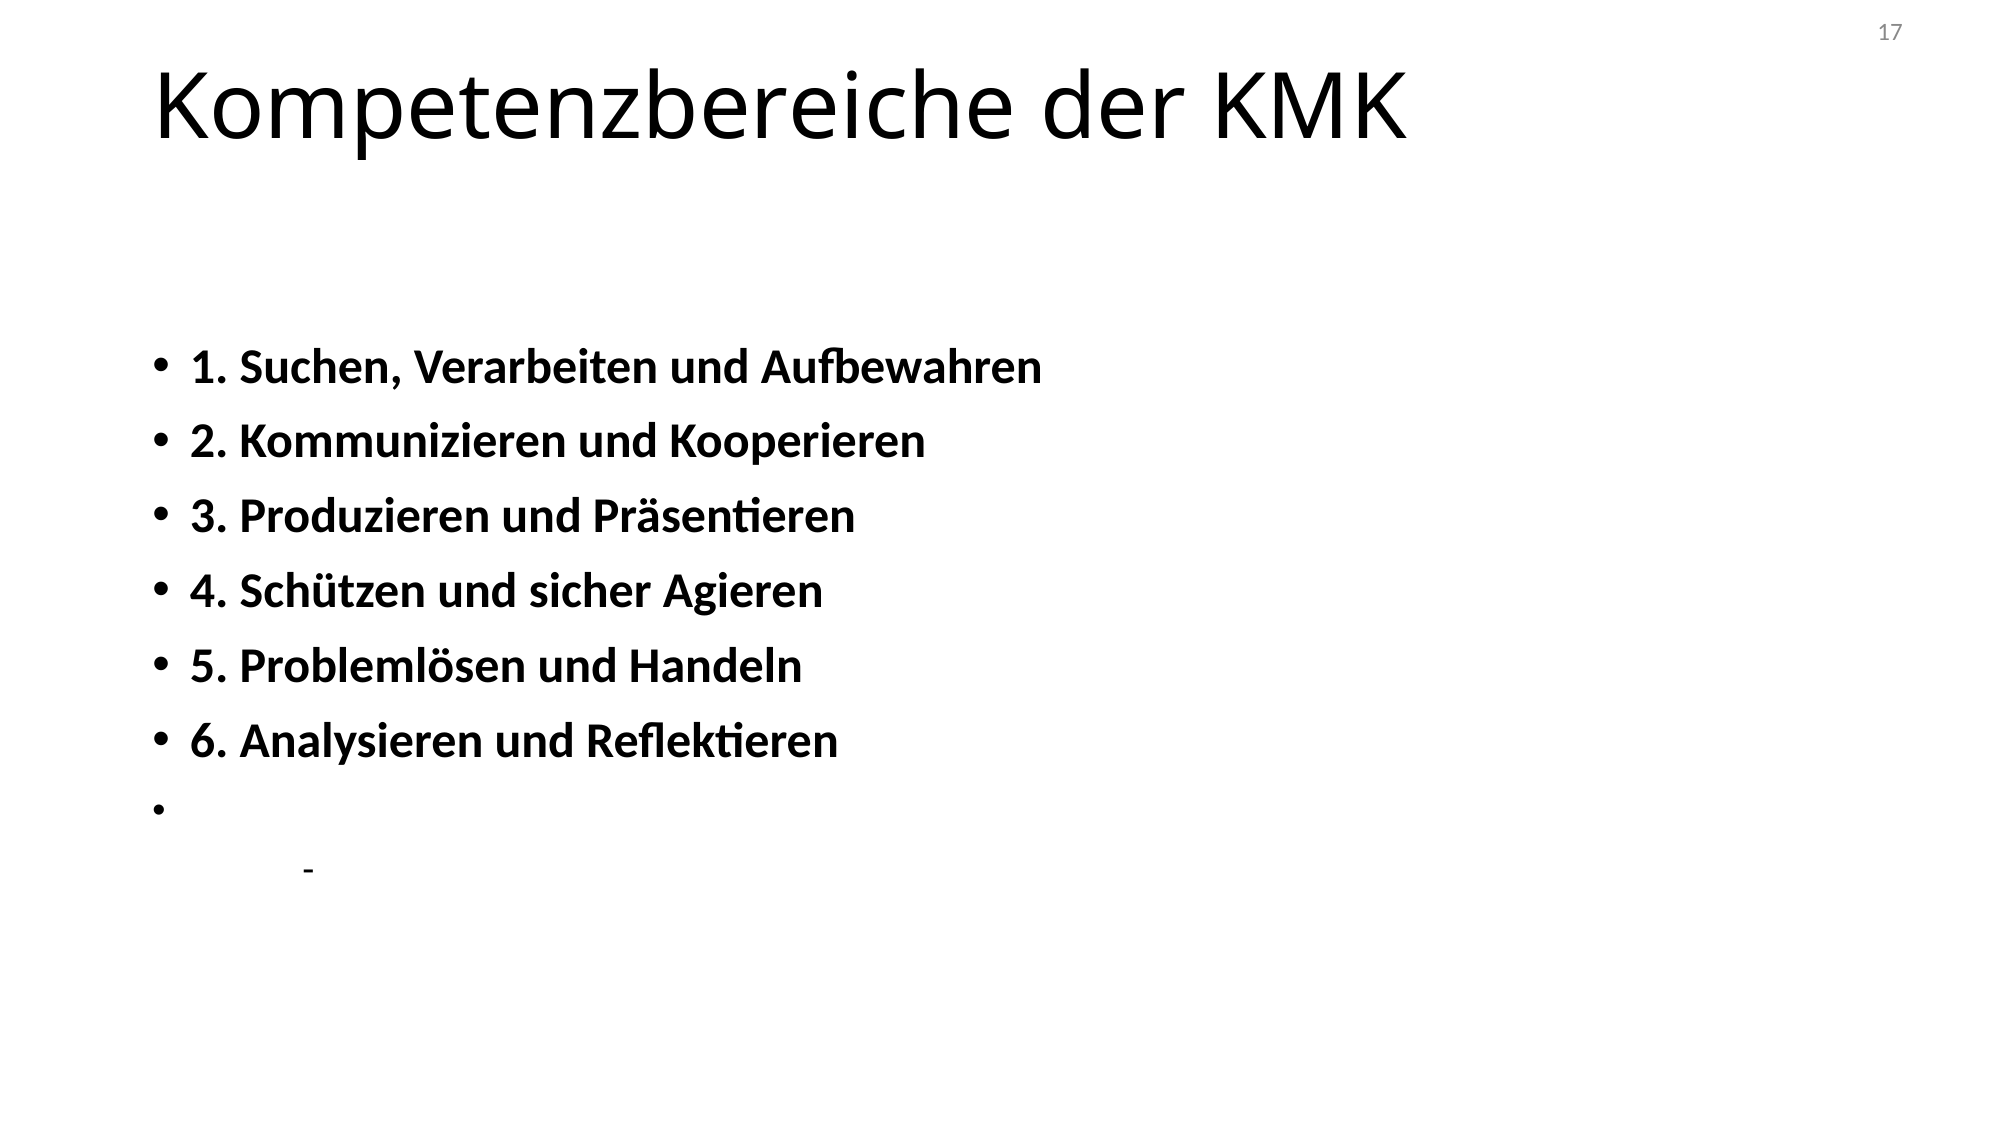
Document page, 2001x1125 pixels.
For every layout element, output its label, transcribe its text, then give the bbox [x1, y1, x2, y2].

list 1. Suchen, Verarbeiten und Aufbewahren 2. Kommunizieren und Kooperieren 3. Produzieren und Präsentieren 4. Schützen und sicher Agieren 5. Problemlösen und Handeln 6. Analysieren und Reflektieren [137, 332, 1863, 1047]
title Kompetenzbereiche der KMK [137, 0, 1863, 218]
text_box 17 [1862, 0, 2000, 61]
